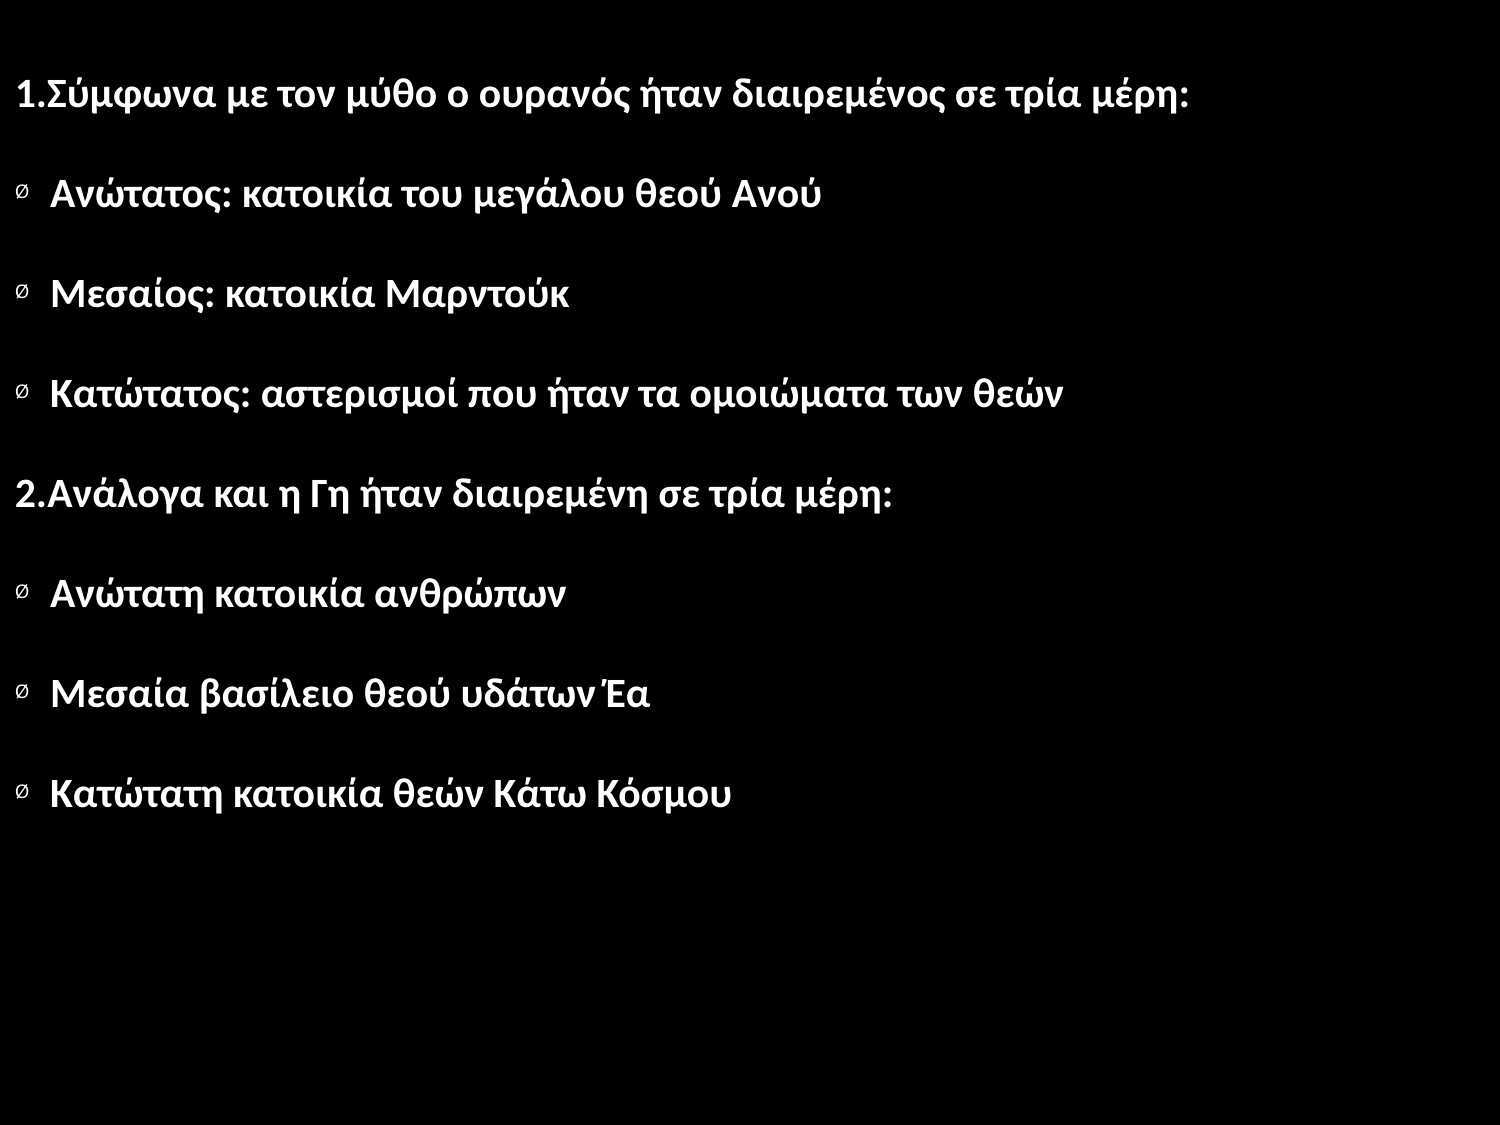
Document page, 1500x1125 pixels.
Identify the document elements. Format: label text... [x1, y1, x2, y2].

text_box 1.Σύμφωνα με τον μύθο ο ουρανός ήταν διαιρεμένος σε τρία μέρη: Ανώτατος: κατοικία του μεγάλου θεού Ανού Μεσαίος: κατοικία Μαρντούκ Κατώτατος: αστερισμοί που ήταν τα ομοιώματα των θεών 2.Ανάλογα και η Γη ήταν διαιρεμένη σε τρία μέρη: Ανώτατη κατοικία ανθρώπων Μεσαία βασίλειο θεού υδάτων Έα Κατώτατη κατοικία θεών Κάτω Κόσμου [0, 58, 1500, 874]
